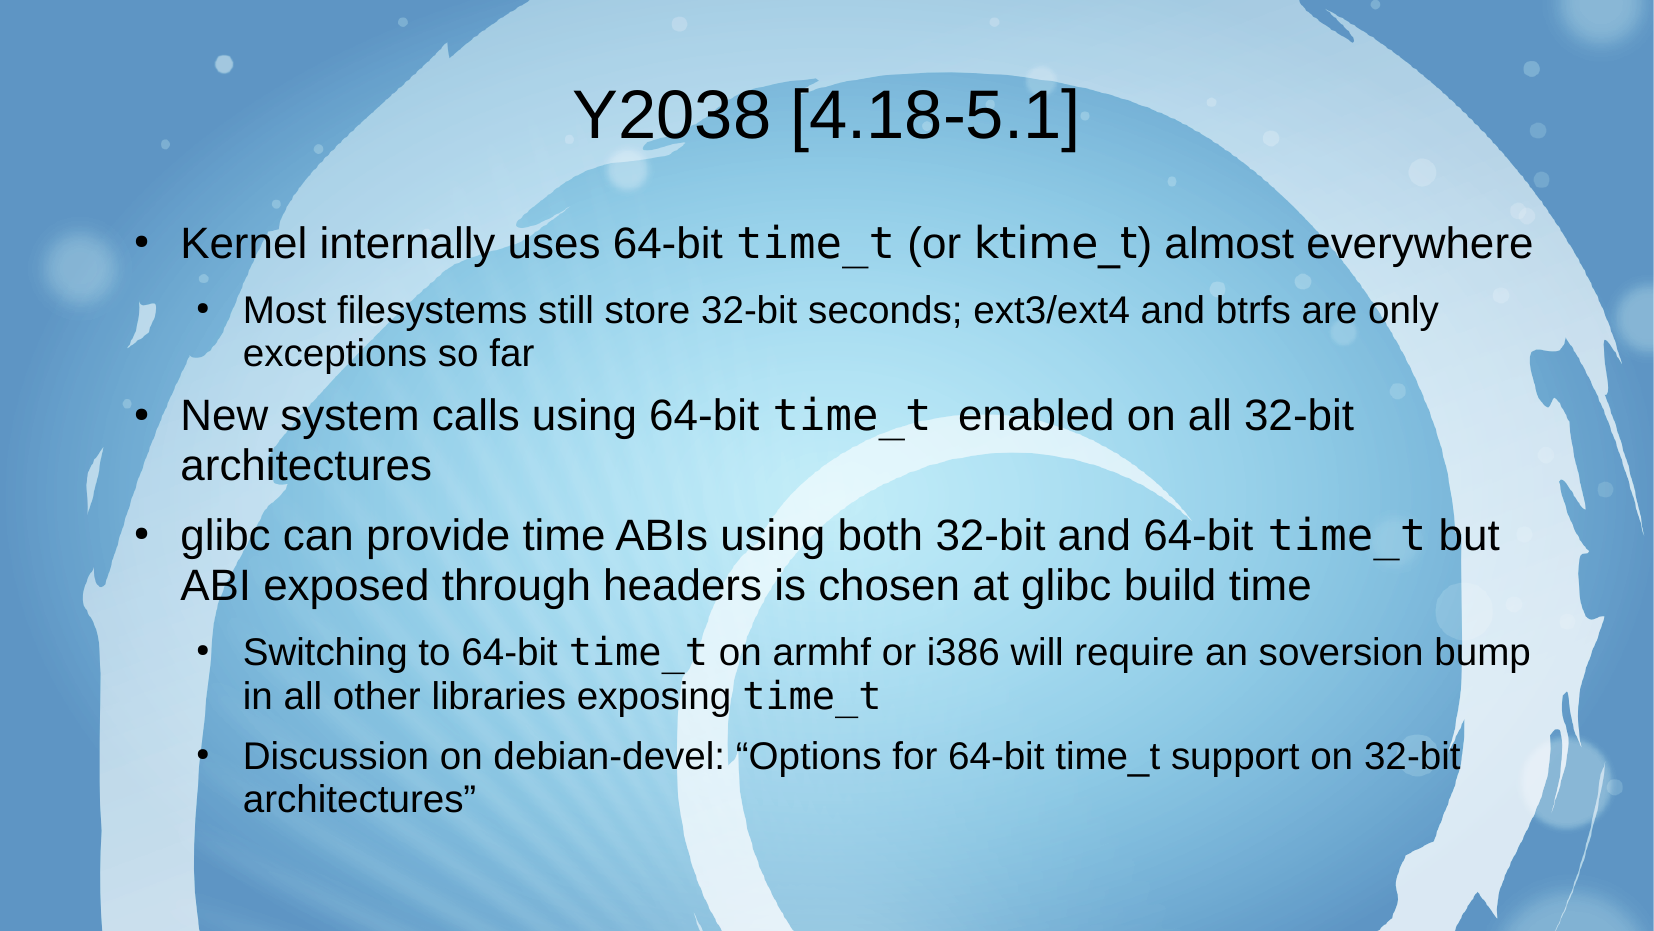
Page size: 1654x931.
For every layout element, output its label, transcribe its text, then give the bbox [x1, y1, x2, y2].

title Y2038 [4.18-5.1] [118, 37, 1536, 193]
picture [0, 0, 1654, 931]
list Kernel internally uses 64-bit time_t (or ktime_t) almost everywhere Most filesystems still store 32-bit seconds; ext3/ext4 and btrfs are only exceptions so far New system calls using 64-bit time_t enabled on all 32-bit architectures glibc can provide time ABIs using both 32-bit and 64-bit time_t but ABI exposed through headers is chosen at glibc build time Switching to 64-bit time_t on armhf or i386 will require an soversion bump in all other libraries exposing time_t Discussion on debian-devel: “Options for 64-bit time_t support on 32-bit architectures” [118, 217, 1536, 832]
